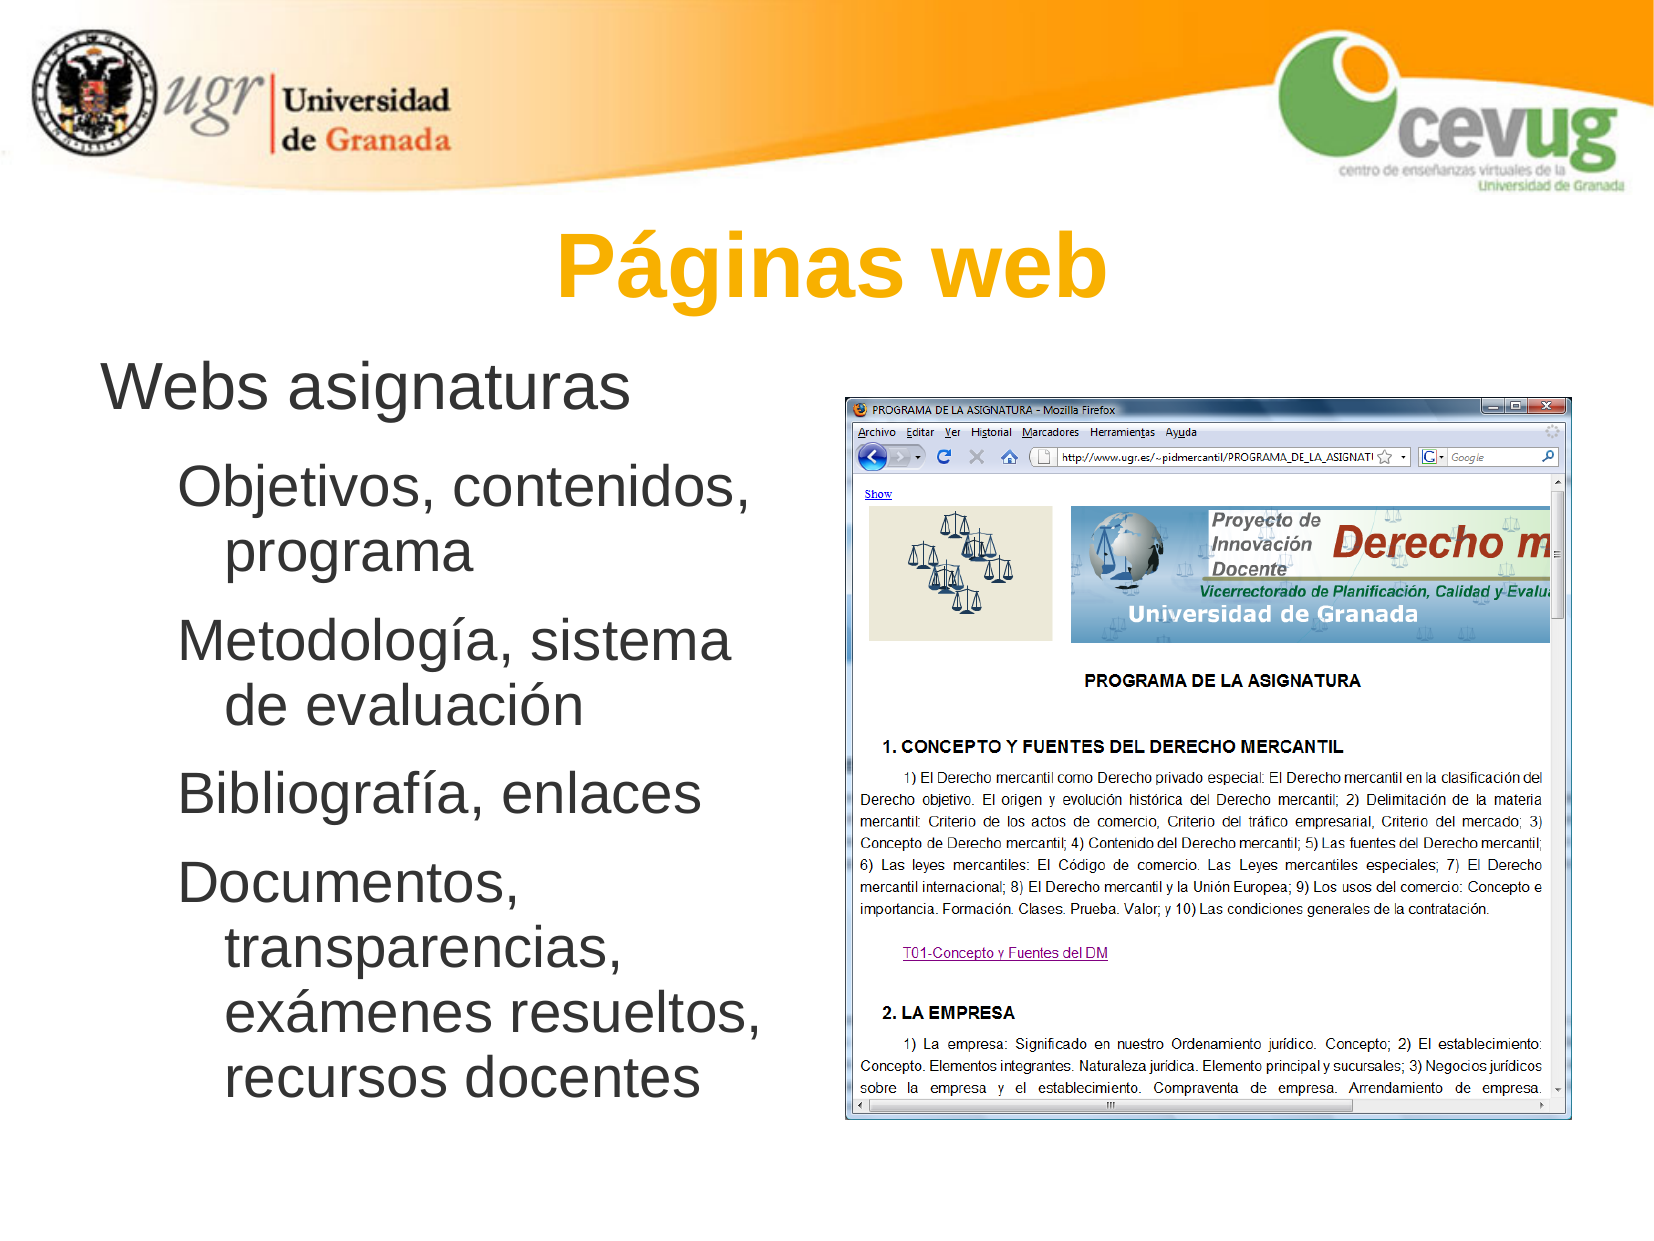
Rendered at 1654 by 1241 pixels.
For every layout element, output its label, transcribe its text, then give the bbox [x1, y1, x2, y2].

picture [845, 397, 1572, 1120]
list Webs asignaturas Objetivos, contenidos, programa Metodología, sistema de evaluación Bibliografía, enlaces Documentos, transparencias, exámenes resueltos, recursos docentes [82, 349, 809, 1168]
title Páginas web [88, 177, 1577, 355]
